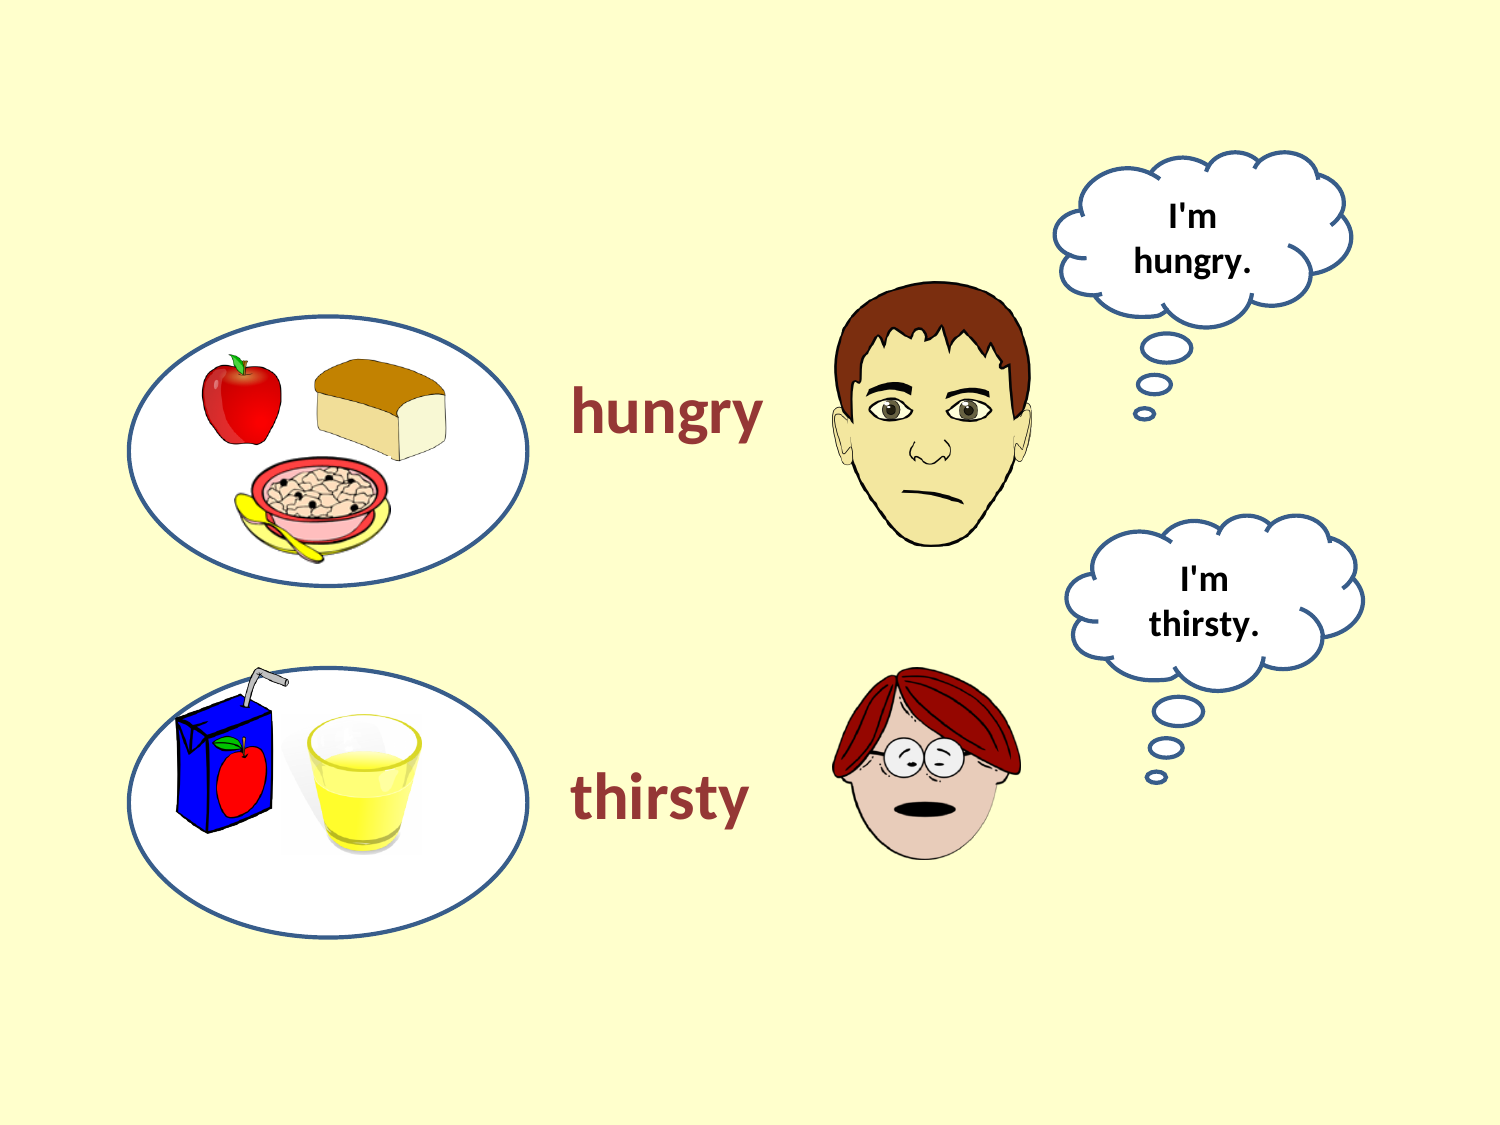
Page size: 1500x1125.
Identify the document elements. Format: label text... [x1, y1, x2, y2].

text_box I'm thirsty. [1146, 771, 1166, 783]
text_box I'm hungry. [1137, 374, 1171, 395]
picture [832, 281, 1032, 547]
text_box I'm hungry. [1054, 152, 1352, 328]
text_box I'm thirsty. [1153, 696, 1204, 727]
text_box [128, 667, 528, 938]
picture [175, 667, 422, 855]
list hungry thirsty [75, 262, 1426, 1006]
text_box I'm thirsty. [1149, 738, 1183, 758]
text_box [128, 316, 528, 587]
text_box I'm thirsty. [1066, 515, 1364, 691]
picture [234, 351, 455, 564]
picture [832, 667, 1021, 860]
picture [199, 351, 284, 448]
text_box I'm hungry. [1141, 333, 1192, 363]
text_box I'm hungry. [1134, 408, 1155, 420]
